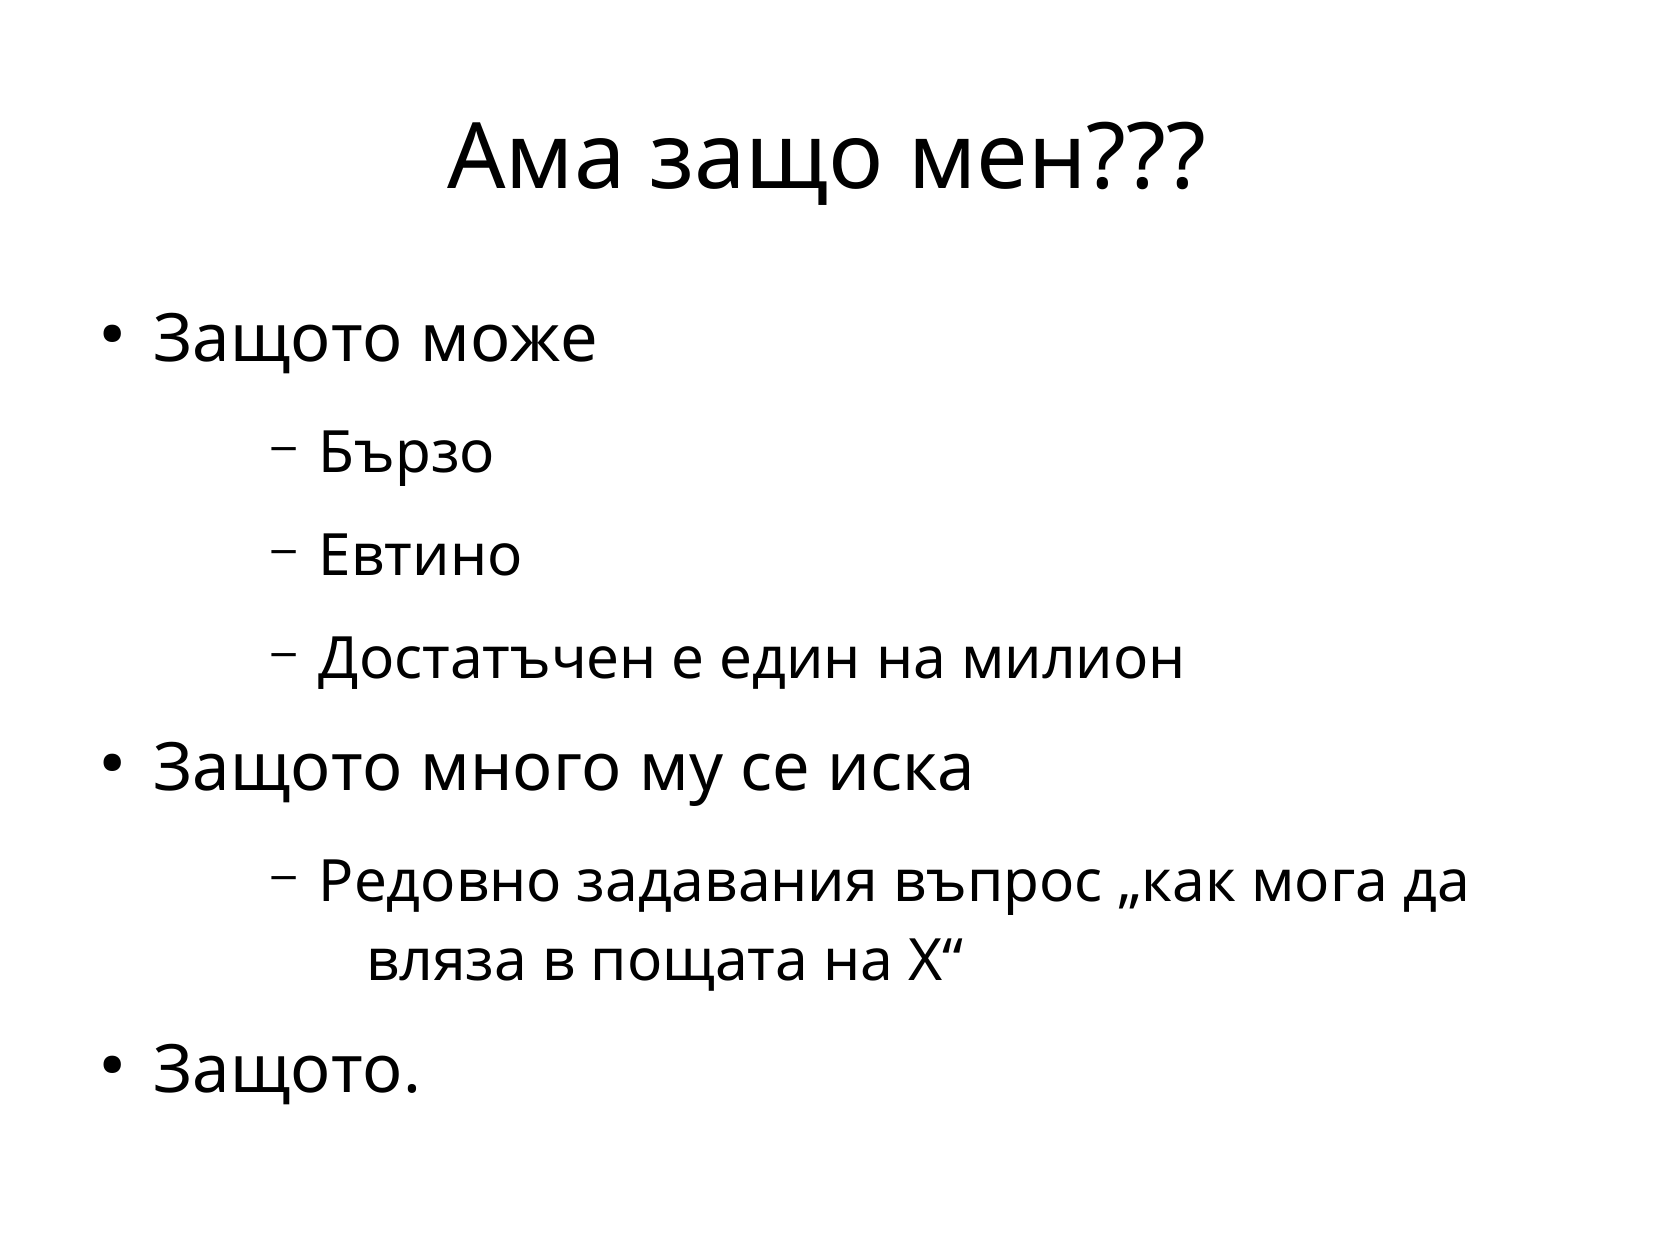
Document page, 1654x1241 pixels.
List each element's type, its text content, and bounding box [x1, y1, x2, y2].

title Ама защо мен??? [82, 49, 1571, 257]
list Защото може Бързо Евтино Достатъчен е един на милион Защото много му се иска Редовно задавания въпрос „как мога да вляза в пощата на X“ Защото. [82, 290, 1571, 1109]
